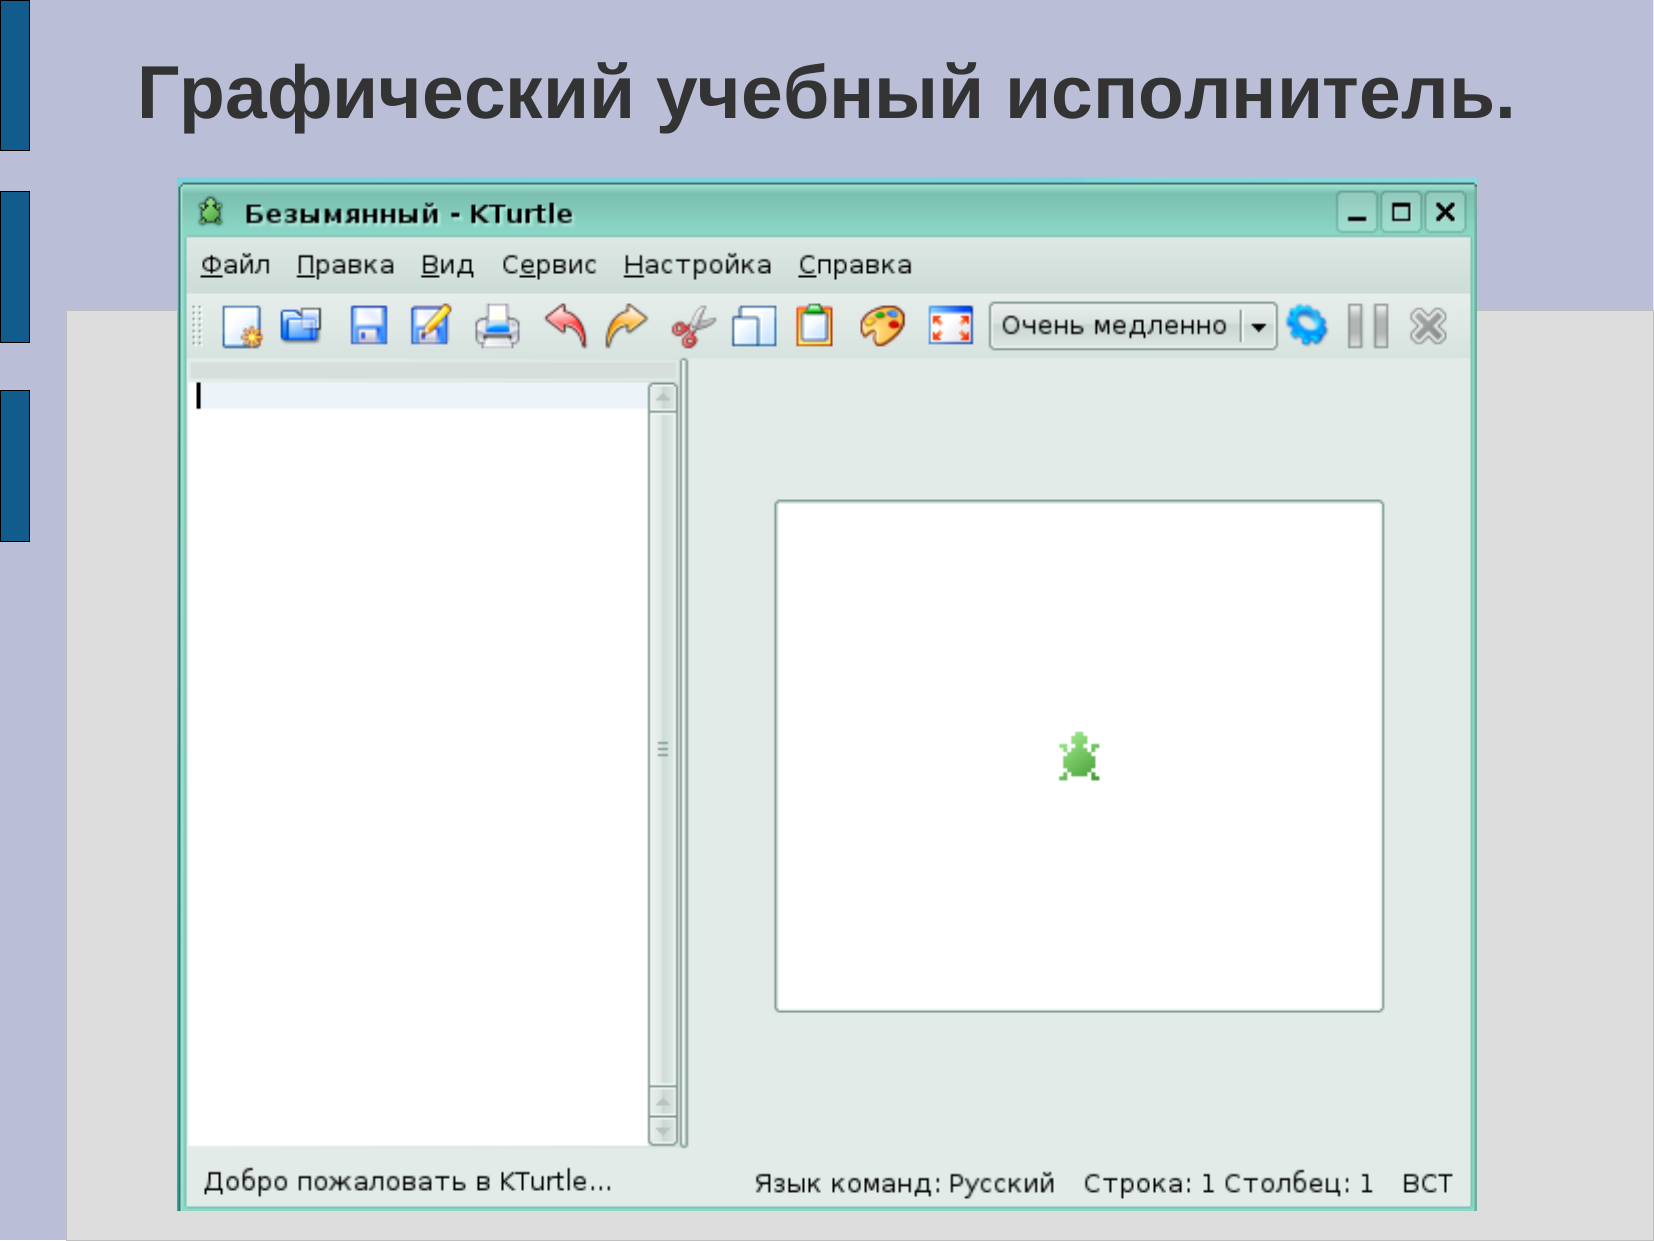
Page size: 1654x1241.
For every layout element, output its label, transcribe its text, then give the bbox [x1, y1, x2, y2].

title Графический учебный исполнитель. [82, 5, 1571, 180]
picture [177, 177, 1477, 1211]
